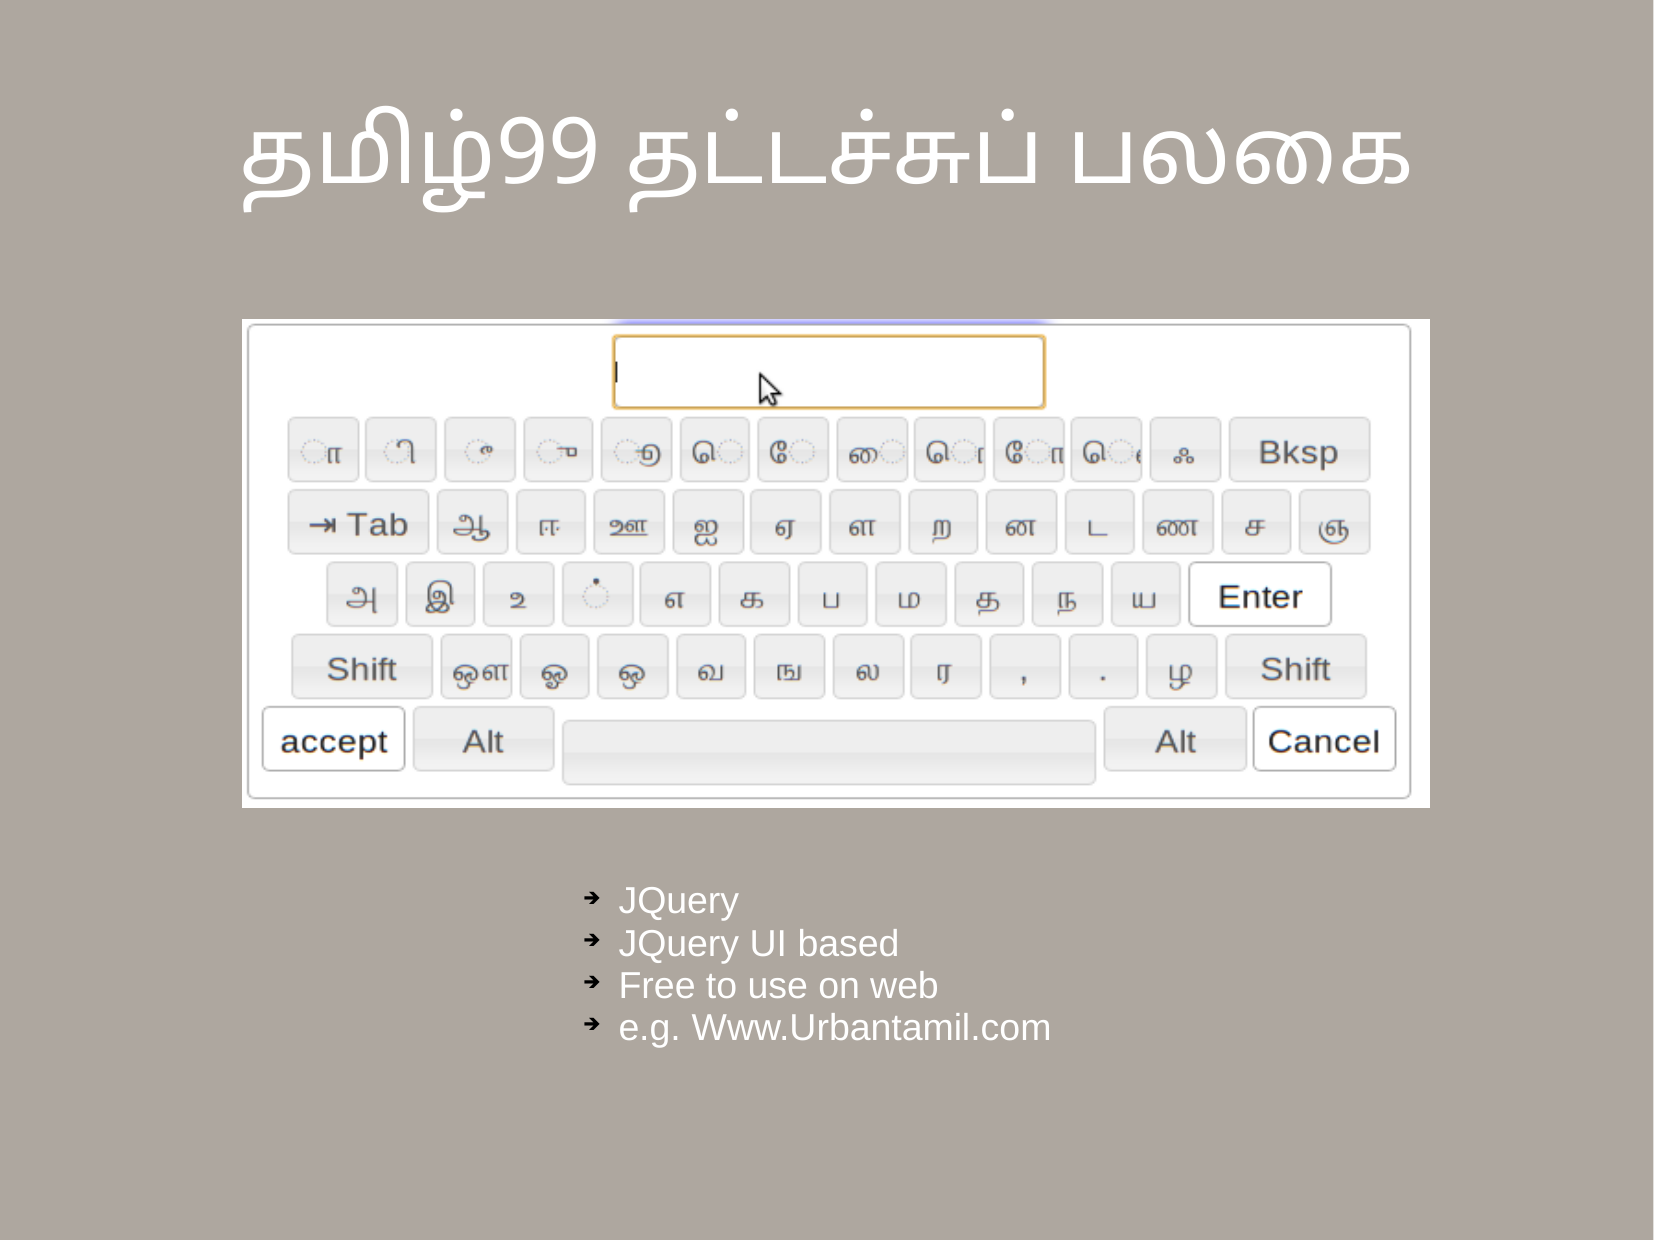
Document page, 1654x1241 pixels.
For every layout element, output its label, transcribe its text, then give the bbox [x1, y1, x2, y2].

text_box JQuery JQuery UI based Free to use on web e.g. Www.Urbantamil.com [568, 872, 1088, 1056]
title தமிழ்99 தட்டச்சுப் பலகை [82, 49, 1571, 257]
picture [242, 319, 1430, 808]
